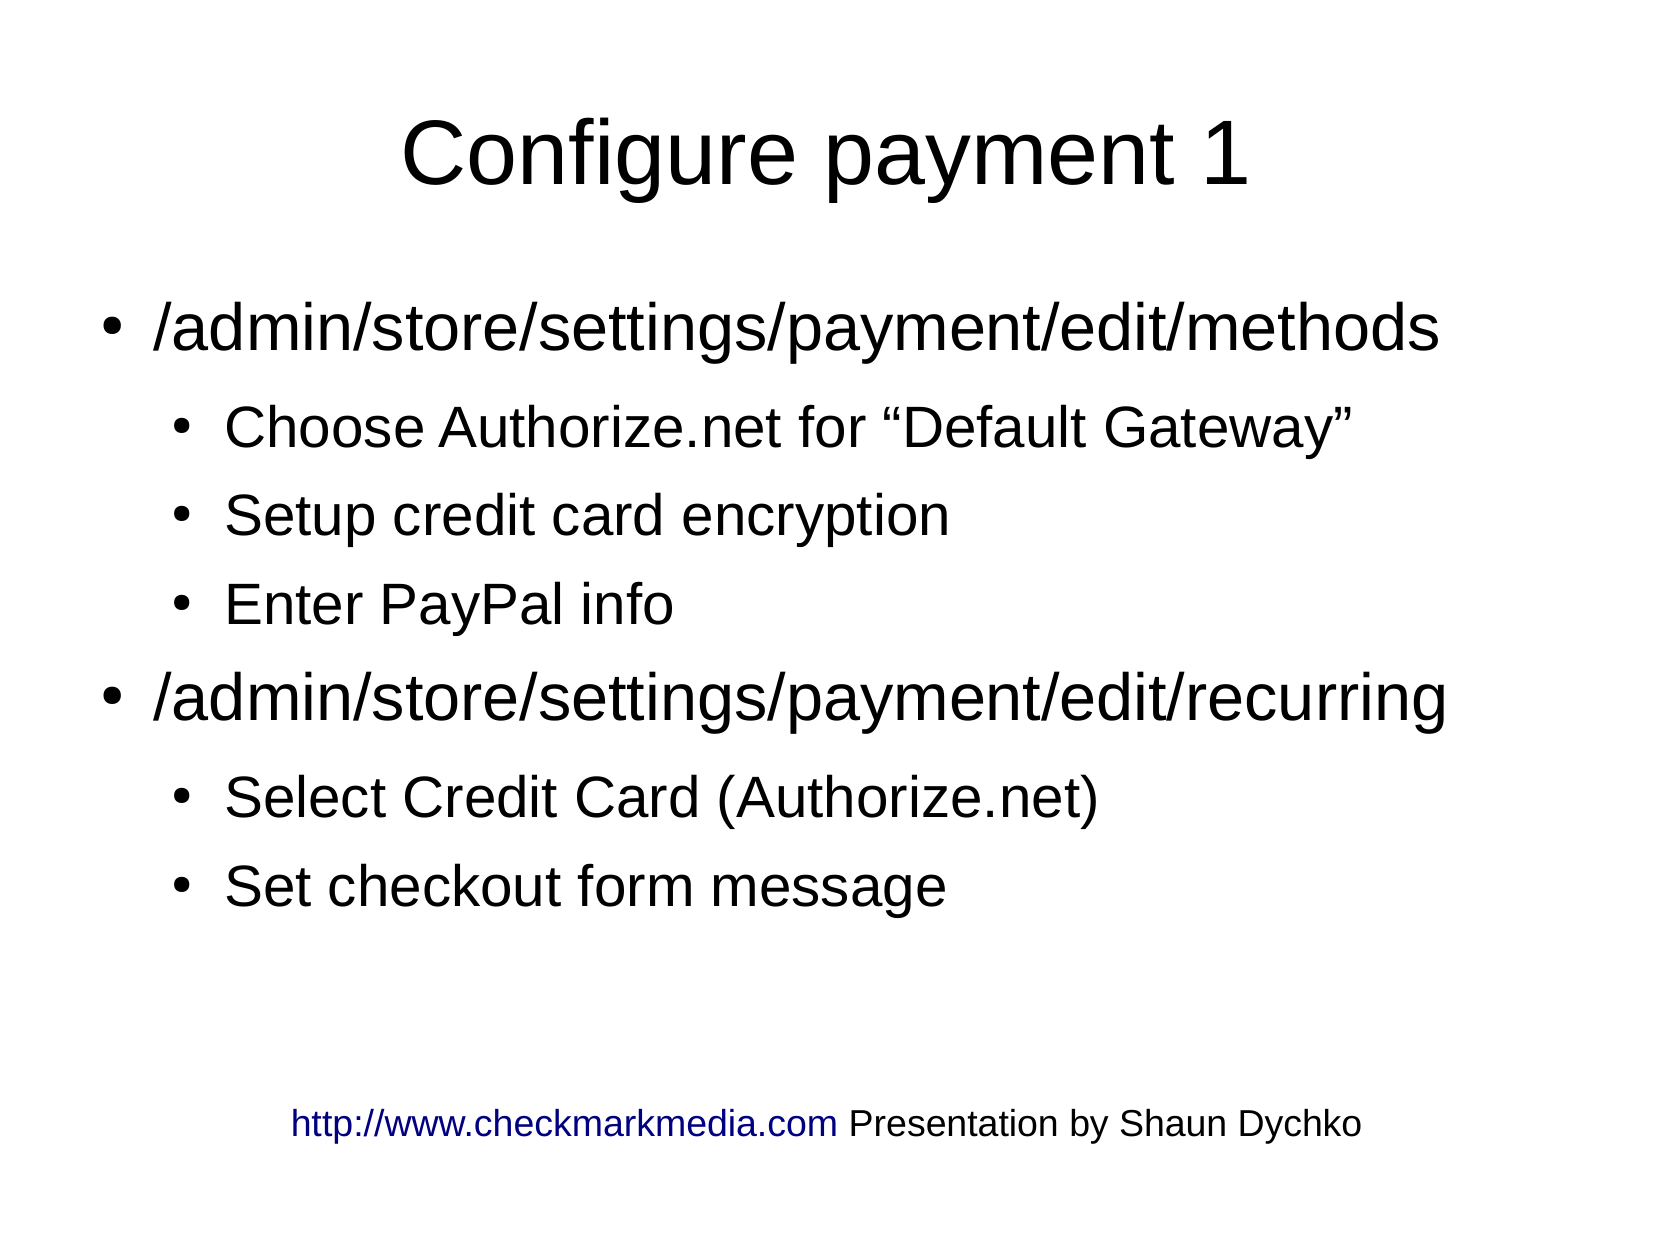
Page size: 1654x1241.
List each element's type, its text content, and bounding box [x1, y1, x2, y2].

title Configure payment 1 [82, 49, 1571, 257]
list /admin/store/settings/payment/edit/methods Choose Authorize.net for “Default Gateway” Setup credit card encryption Enter PayPal info /admin/store/settings/payment/edit/recurring Select Credit Card (Authorize.net) Set checkout form message [82, 290, 1571, 1109]
text_box http://www.checkmarkmedia.com Presentation by Shaun Dychko [88, 1094, 1565, 1152]
